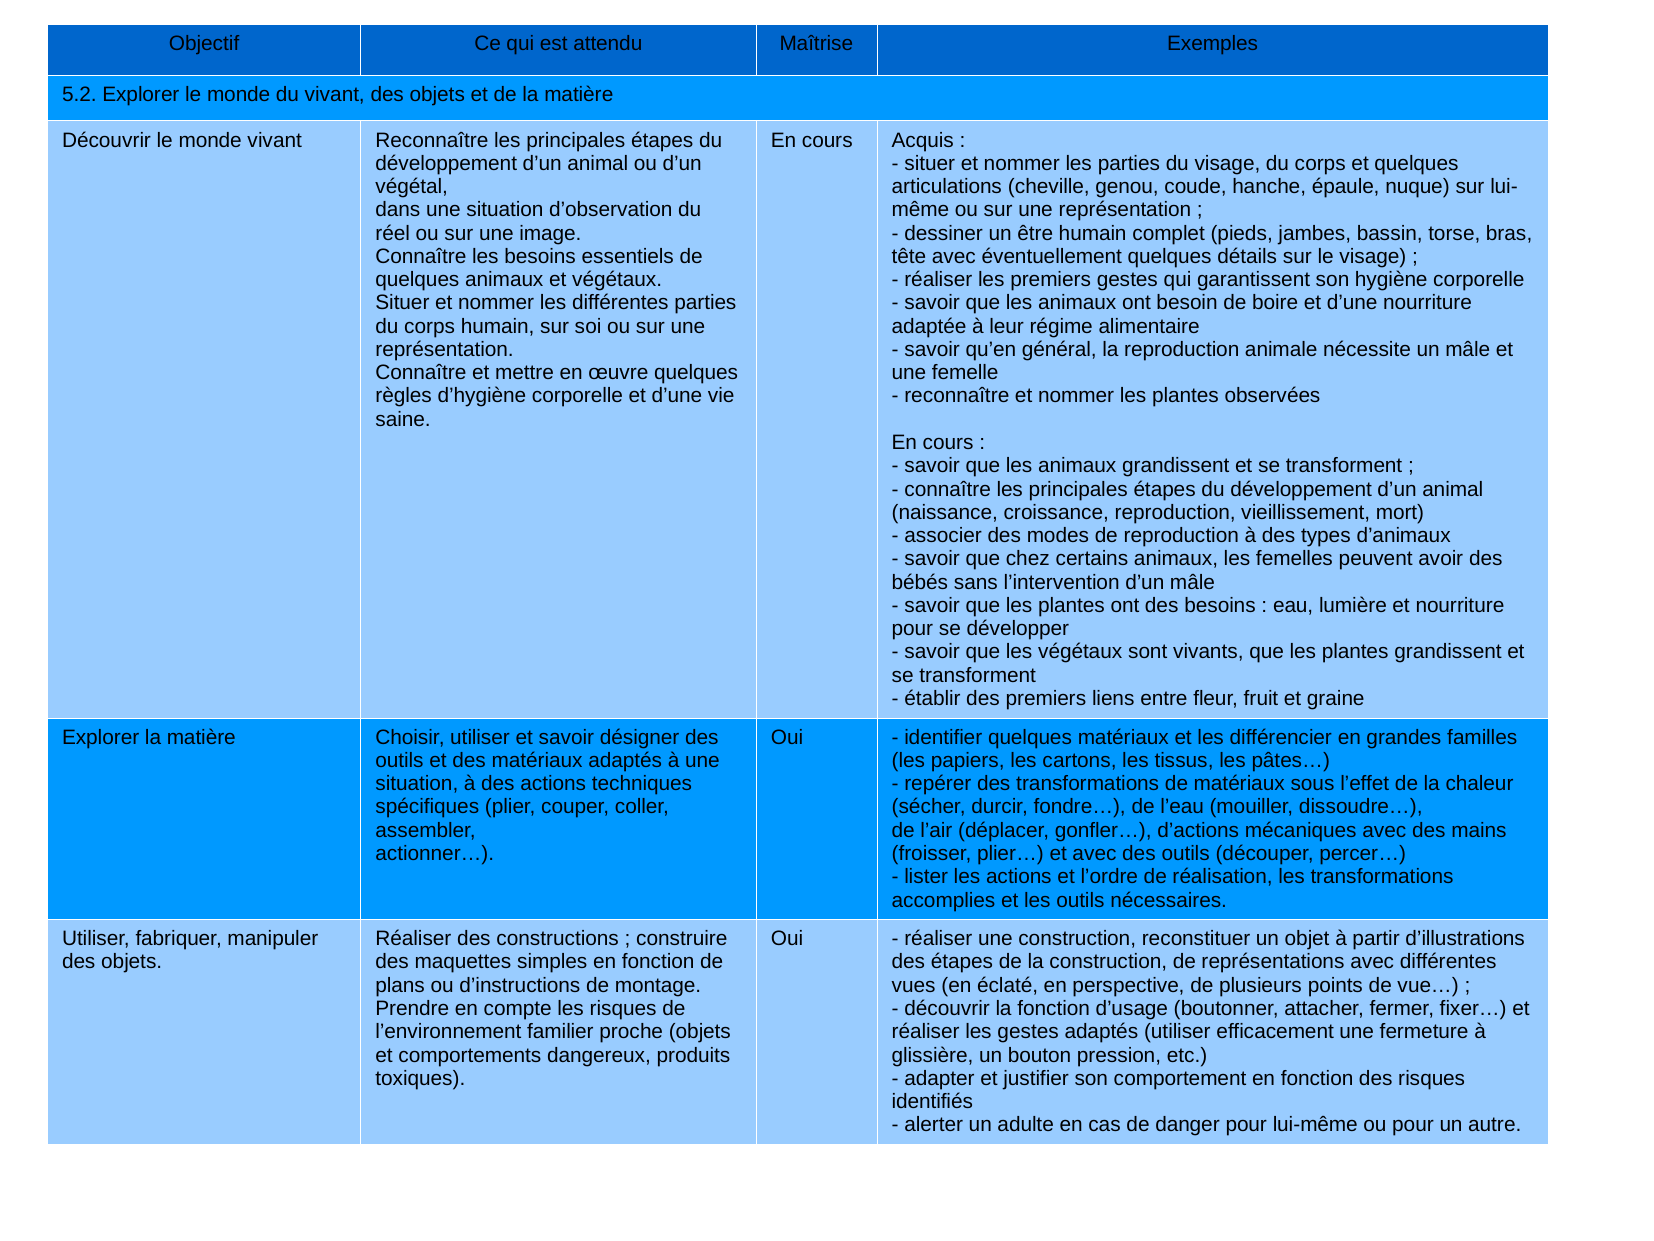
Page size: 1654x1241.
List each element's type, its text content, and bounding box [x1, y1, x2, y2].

table_cell Réaliser des constructions ; construire des maquettes simples en fonction de plans ou d’instructions de montage. Prendre en compte les risques de l’environnement familier proche (objets et comportements dangereux, produits toxiques). [361, 920, 756, 1144]
table_cell Oui [757, 719, 877, 919]
table_cell Acquis : - situer et nommer les parties du visage, du corps et quelques articulations (cheville, genou, coude, hanche, épaule, nuque) sur lui-même ou sur une représentation ; - dessiner un être humain complet (pieds, jambes, bassin, torse, bras, tête avec éventuellement quelques détails sur le visage) ; - réaliser les premiers gestes qui garantissent son hygiène corporelle - savoir que les animaux ont besoin de boire et d’une nourriture adaptée à leur régime alimentaire - savoir qu’en général, la reproduction animale nécessite un mâle et une femelle - reconnaître et nommer les plantes observées En cours : - savoir que les animaux grandissent et se transforment ; - connaître les principales étapes du développement d’un animal (naissance, croissance, reproduction, vieillissement, mort) - associer des modes de reproduction à des types d’animaux - savoir que chez certains animaux, les femelles peuvent avoir des bébés sans l’intervention d’un mâle - savoir que les plantes ont des besoins : eau, lumière et nourriture pour se développer - savoir que les végétaux sont vivants, que les plantes grandissent et se transforment - établir des premiers liens entre fleur, fruit et graine [878, 121, 1548, 718]
table_header Exemples [878, 25, 1548, 75]
table_cell - identifier quelques matériaux et les différencier en grandes familles (les papiers, les cartons, les tissus, les pâtes…) - repérer des transformations de matériaux sous l’effet de la chaleur (sécher, durcir, fondre…), de l’eau (mouiller, dissoudre…), de l’air (déplacer, gonfler…), d’actions mécaniques avec des mains (froisser, plier…) et avec des outils (découper, percer…) - lister les actions et l’ordre de réalisation, les transformations accomplies et les outils nécessaires. [878, 719, 1548, 919]
table_cell Reconnaître les principales étapes du développement d’un animal ou d’un végétal, dans une situation d’observation du réel ou sur une image. Connaître les besoins essentiels de quelques animaux et végétaux. Situer et nommer les différentes parties du corps humain, sur soi ou sur une représentation. Connaître et mettre en œuvre quelques règles d’hygiène corporelle et d’une vie saine. [361, 121, 756, 718]
table_cell En cours [757, 121, 877, 718]
table_cell Explorer la matière [48, 719, 360, 919]
table_cell Utiliser, fabriquer, manipuler des objets. [48, 920, 360, 1144]
table_cell Choisir, utiliser et savoir désigner des outils et des matériaux adaptés à une situation, à des actions techniques spécifiques (plier, couper, coller, assembler, actionner…). [361, 719, 756, 919]
table_cell 5.2. Explorer le monde du vivant, des objets et de la matière [48, 76, 1548, 120]
table_header Objectif [48, 25, 360, 75]
table_header Maîtrise [757, 25, 877, 75]
table_cell - réaliser une construction, reconstituer un objet à partir d’illustrations des étapes de la construction, de représentations avec différentes vues (en éclaté, en perspective, de plusieurs points de vue…) ; - découvrir la fonction d’usage (boutonner, attacher, fermer, fixer…) et réaliser les gestes adaptés (utiliser efficacement une fermeture à glissière, un bouton pression, etc.) - adapter et justifier son comportement en fonction des risques identifiés - alerter un adulte en cas de danger pour lui-même ou pour un autre. [878, 920, 1548, 1144]
table_cell Oui [757, 920, 877, 1144]
table_header Ce qui est attendu [361, 25, 756, 75]
table_cell Découvrir le monde vivant [48, 121, 360, 718]
